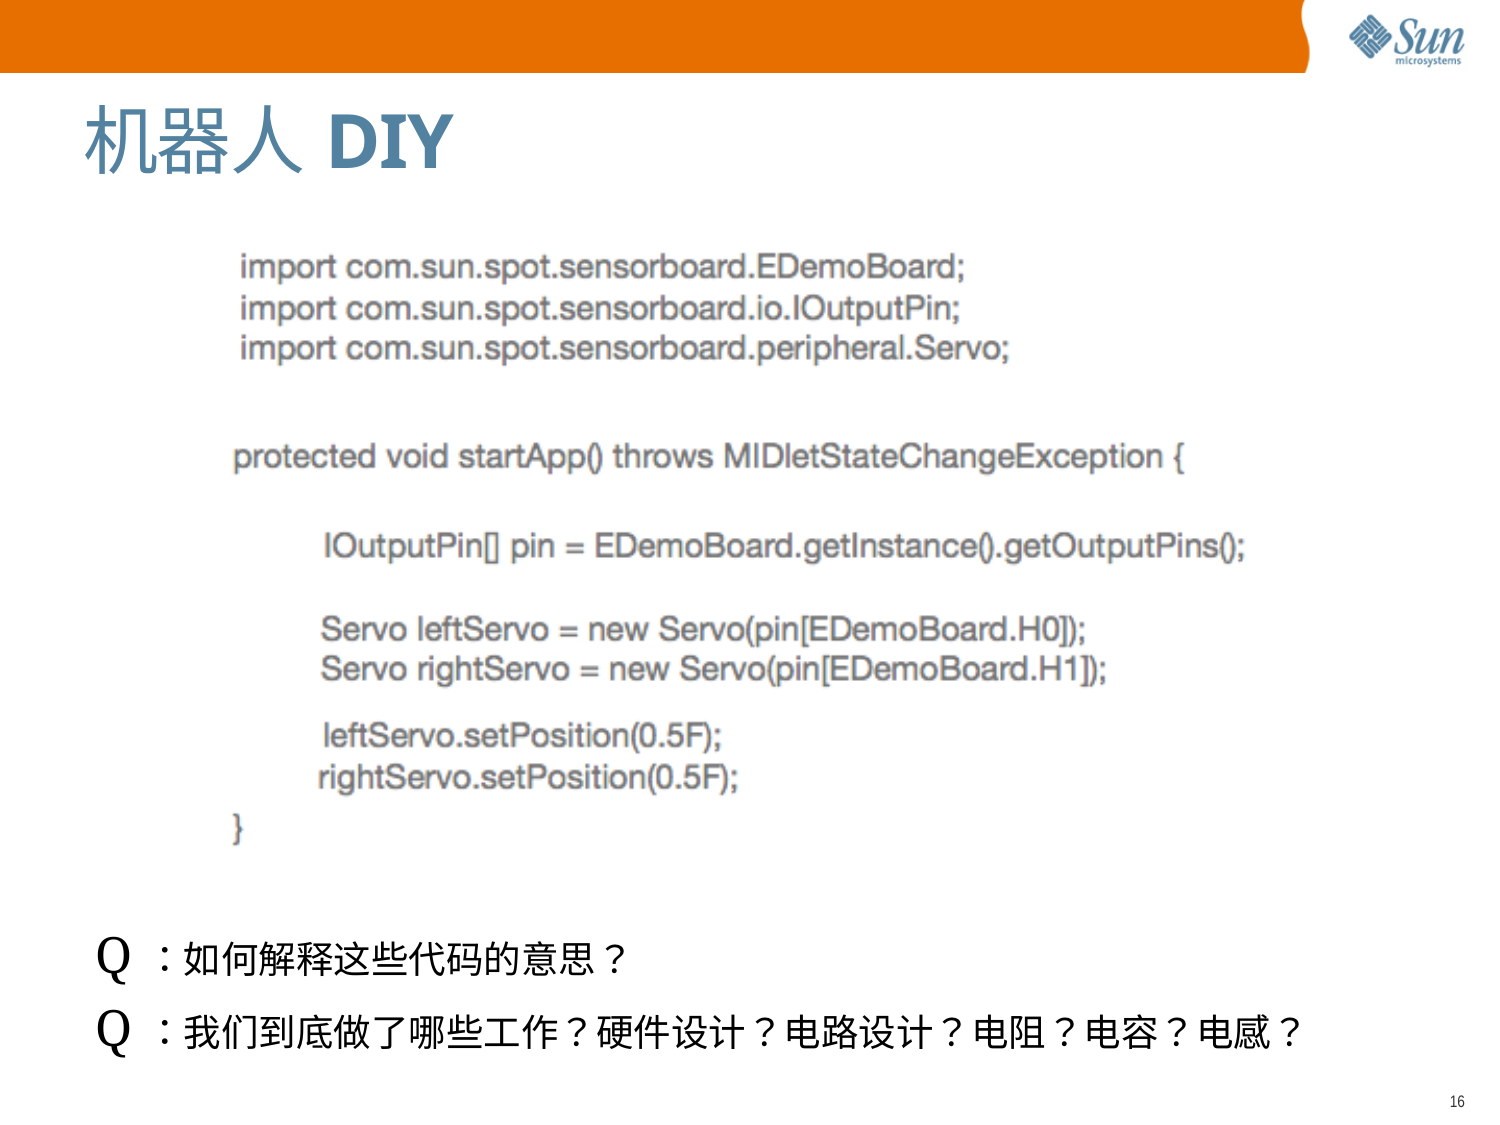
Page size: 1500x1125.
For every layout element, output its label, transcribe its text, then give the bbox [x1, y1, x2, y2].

picture [167, 239, 1316, 906]
picture [0, 0, 1500, 73]
text_box Q：如何解释这些代码的意思？ Q：我们到底做了哪些工作？硬件设计？电路设计？电阻？电容？电感？ [95, 927, 1295, 1048]
title 机器人DIY [83, 94, 1446, 199]
